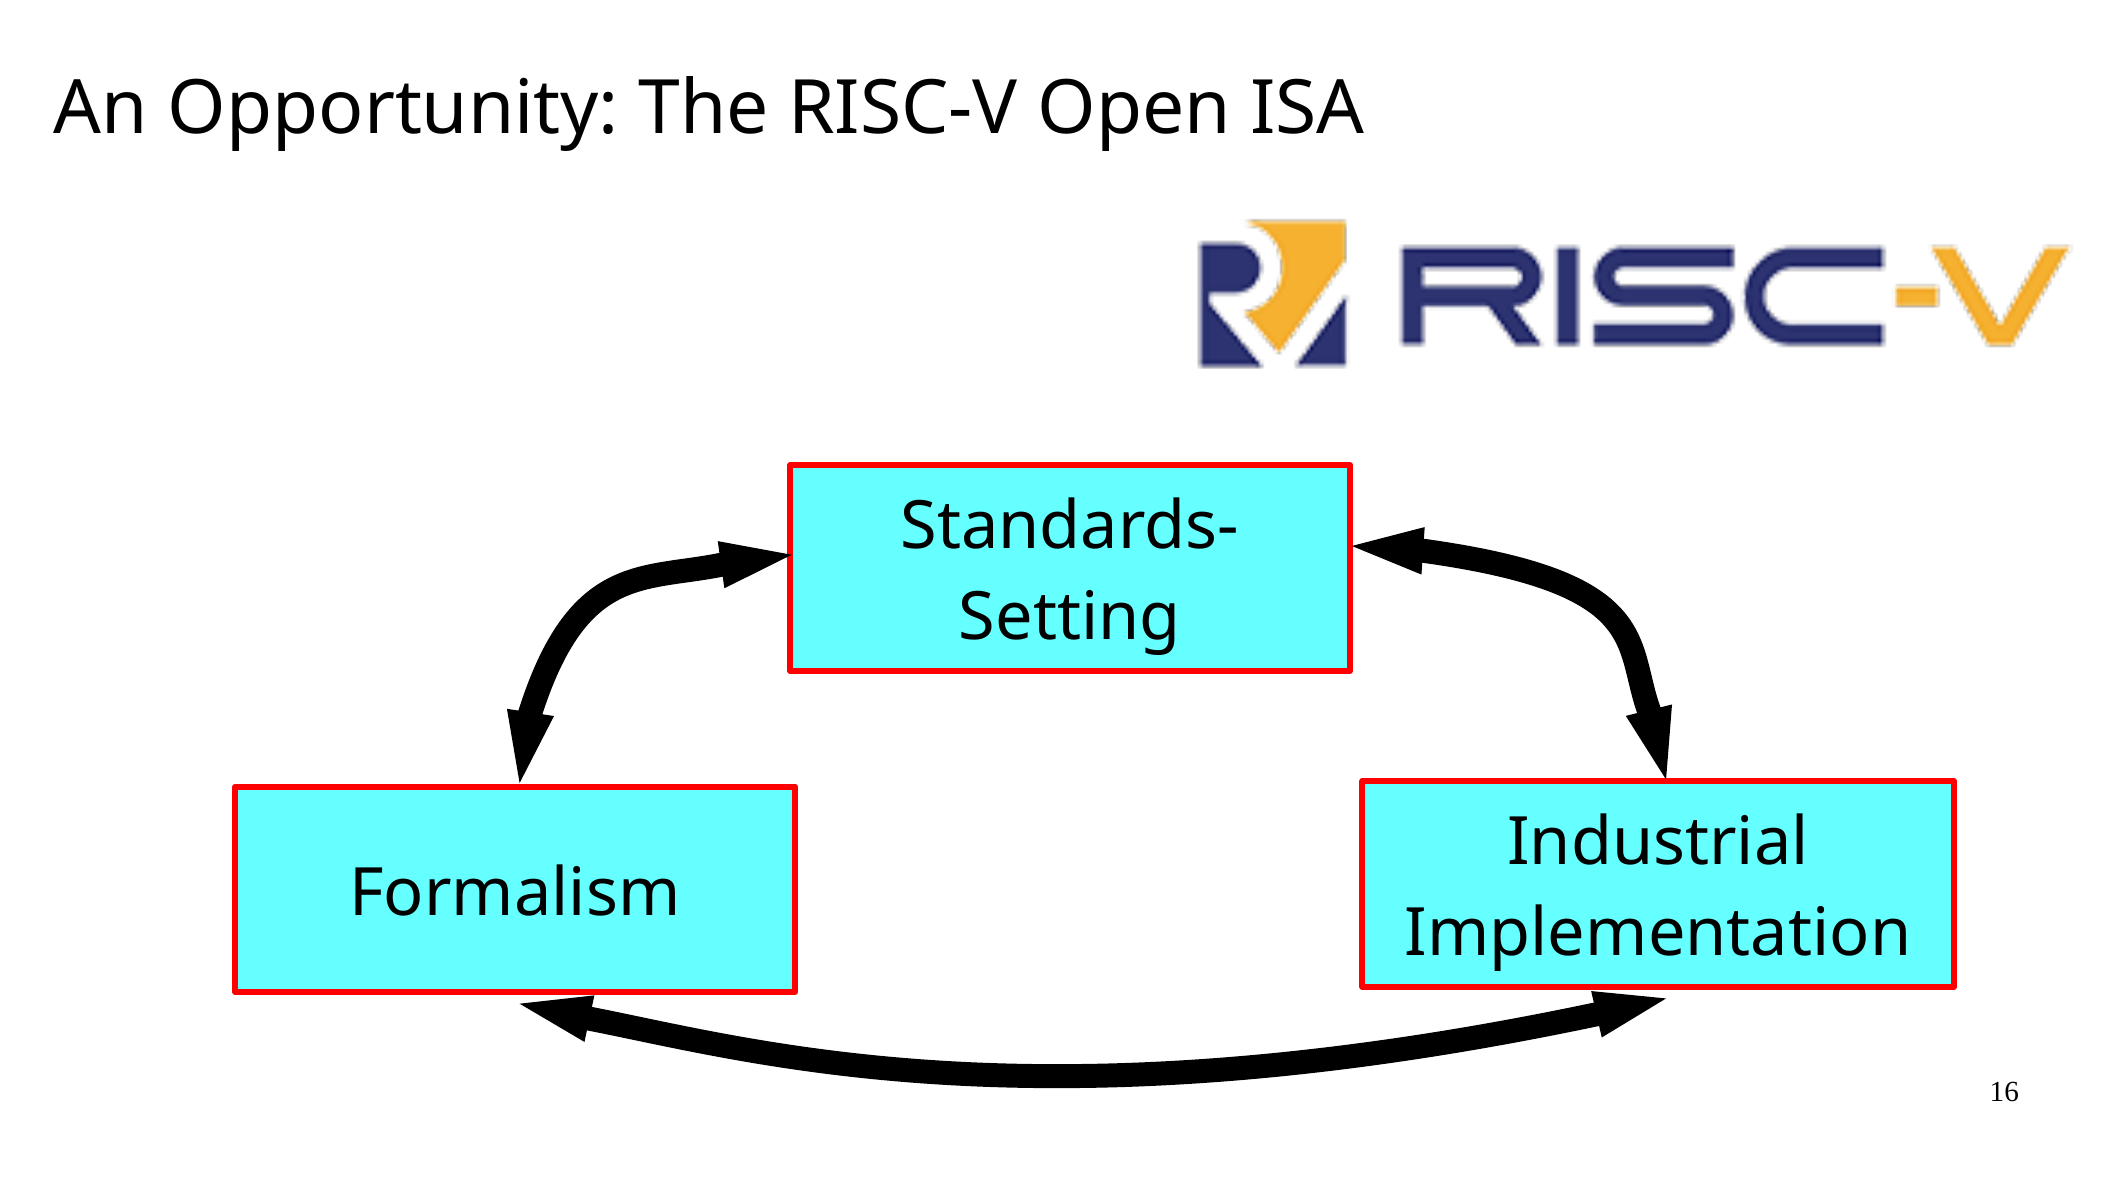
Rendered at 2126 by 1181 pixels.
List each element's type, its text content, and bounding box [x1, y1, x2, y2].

text_box Industrial Implementation [1362, 781, 1955, 987]
text_box Standards-Setting [790, 465, 1351, 671]
picture [1160, 135, 2113, 459]
text_box An Opportunity: The RISC-V Open ISA [39, 46, 1708, 183]
text_box Formalism [235, 786, 796, 992]
